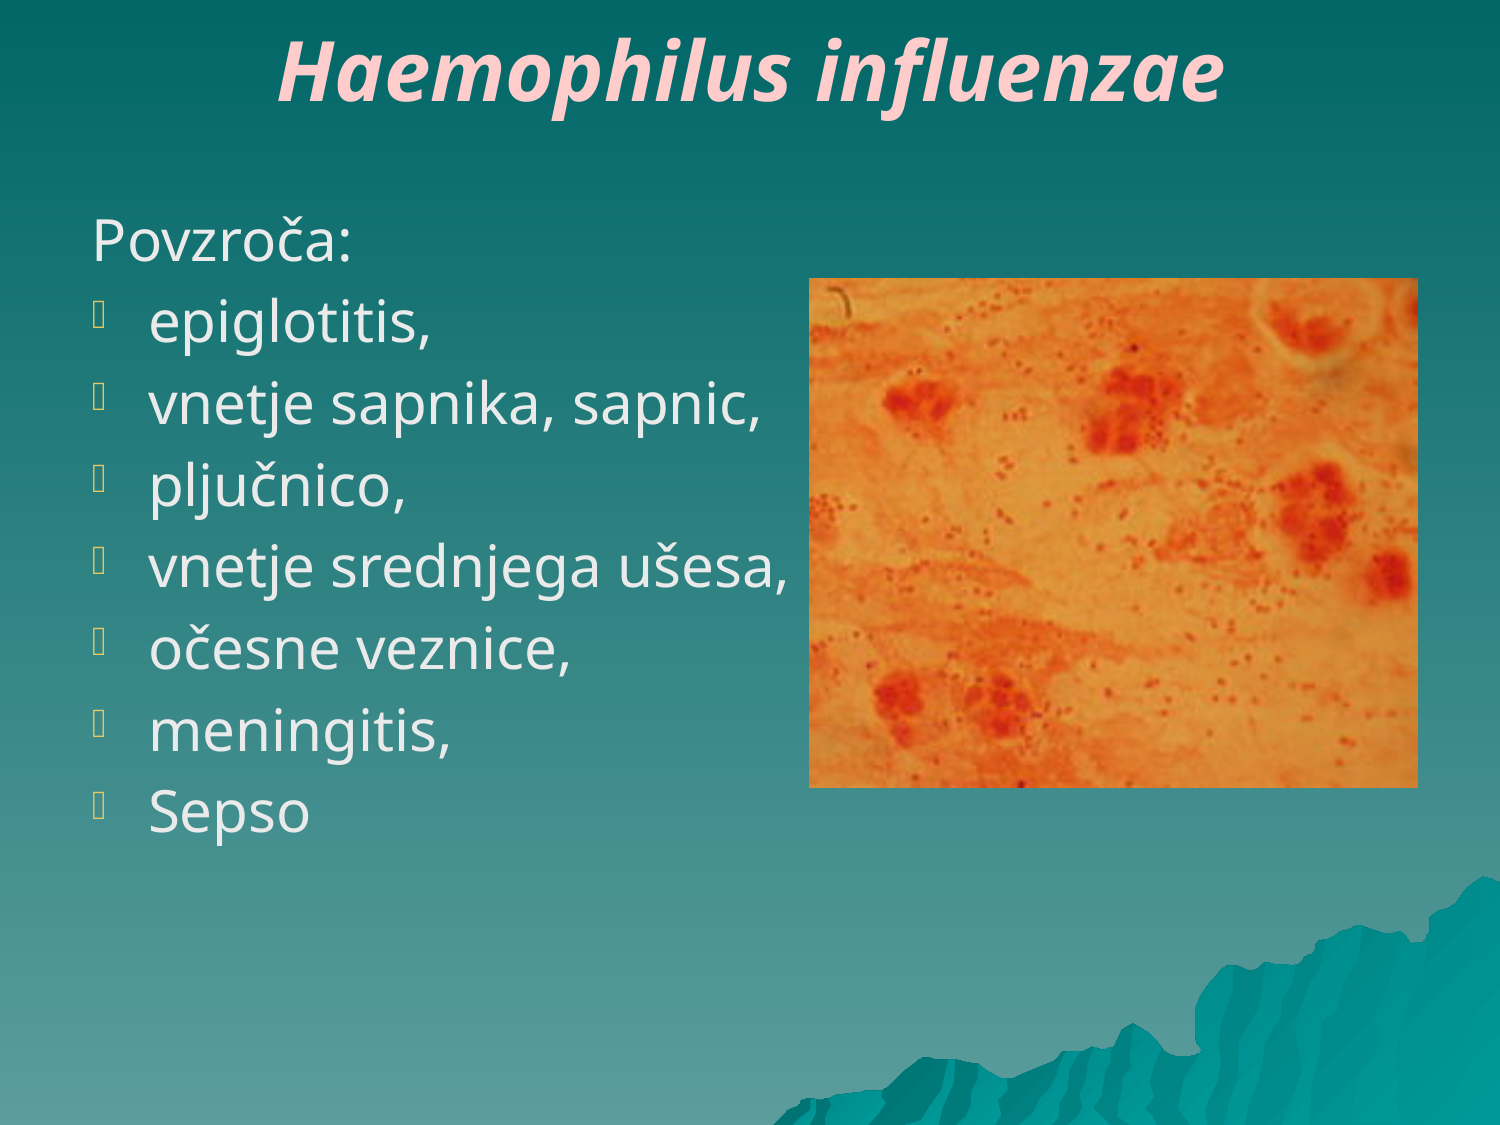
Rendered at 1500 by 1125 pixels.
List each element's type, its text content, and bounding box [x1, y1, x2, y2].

title Haemophilus influenzae [76, 0, 1427, 113]
list Povzroča: epiglotitis, vnetje sapnika, sapnic, pljučnico, vnetje srednjega ušesa, očesne veznice, meningitis, Sepso [76, 113, 1427, 1094]
picture [809, 278, 1418, 788]
